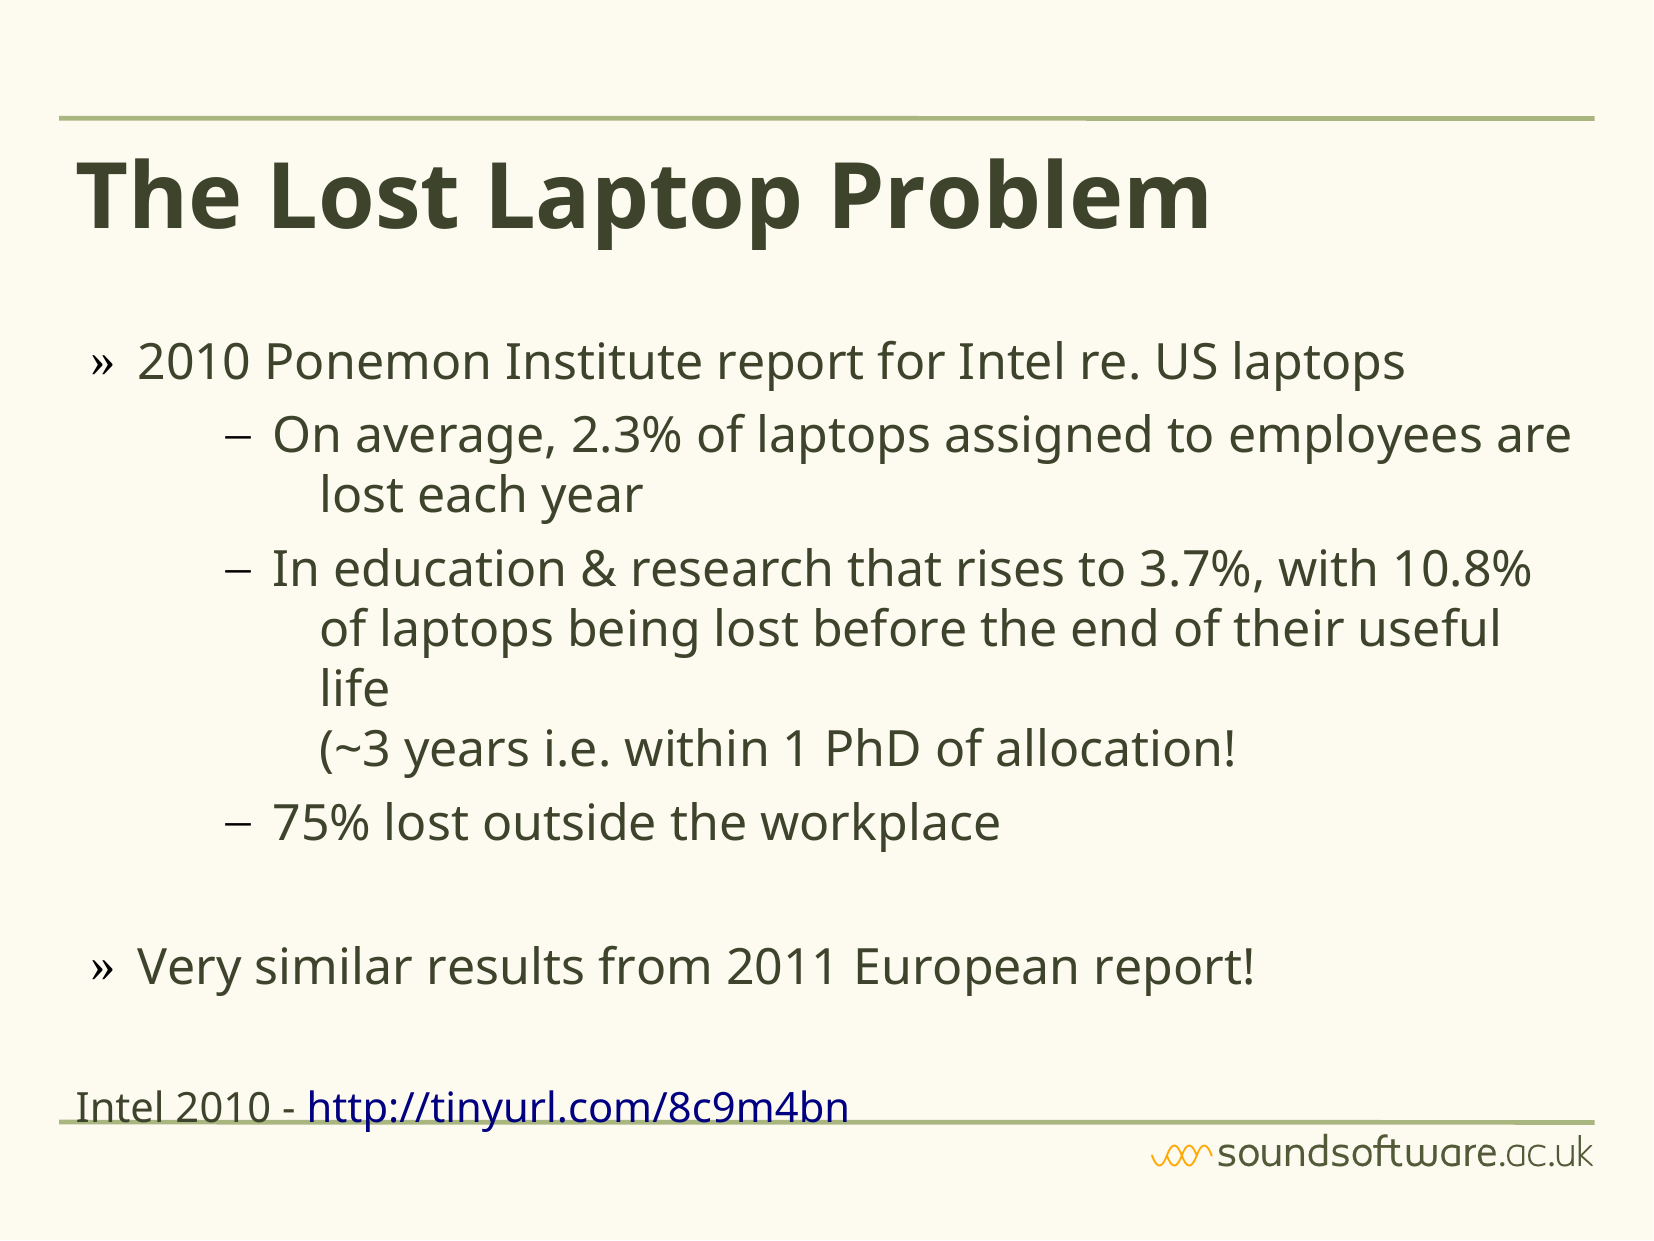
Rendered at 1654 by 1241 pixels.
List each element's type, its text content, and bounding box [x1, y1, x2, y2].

title The Lost Laptop Problem [59, 109, 1594, 274]
list 2010 Ponemon Institute report for Intel re. US laptops On average, 2.3% of laptops assigned to employees are lost each year In education & research that rises to 3.7%, with 10.8% of laptops being lost before the end of their useful life (~3 years i.e. within 1 PhD of allocation! 75% lost outside the workplace Very similar results from 2011 European report! Intel 2010 - http://tinyurl.com/8c9m4bn [59, 321, 1594, 1140]
picture [1151, 1140, 1593, 1167]
